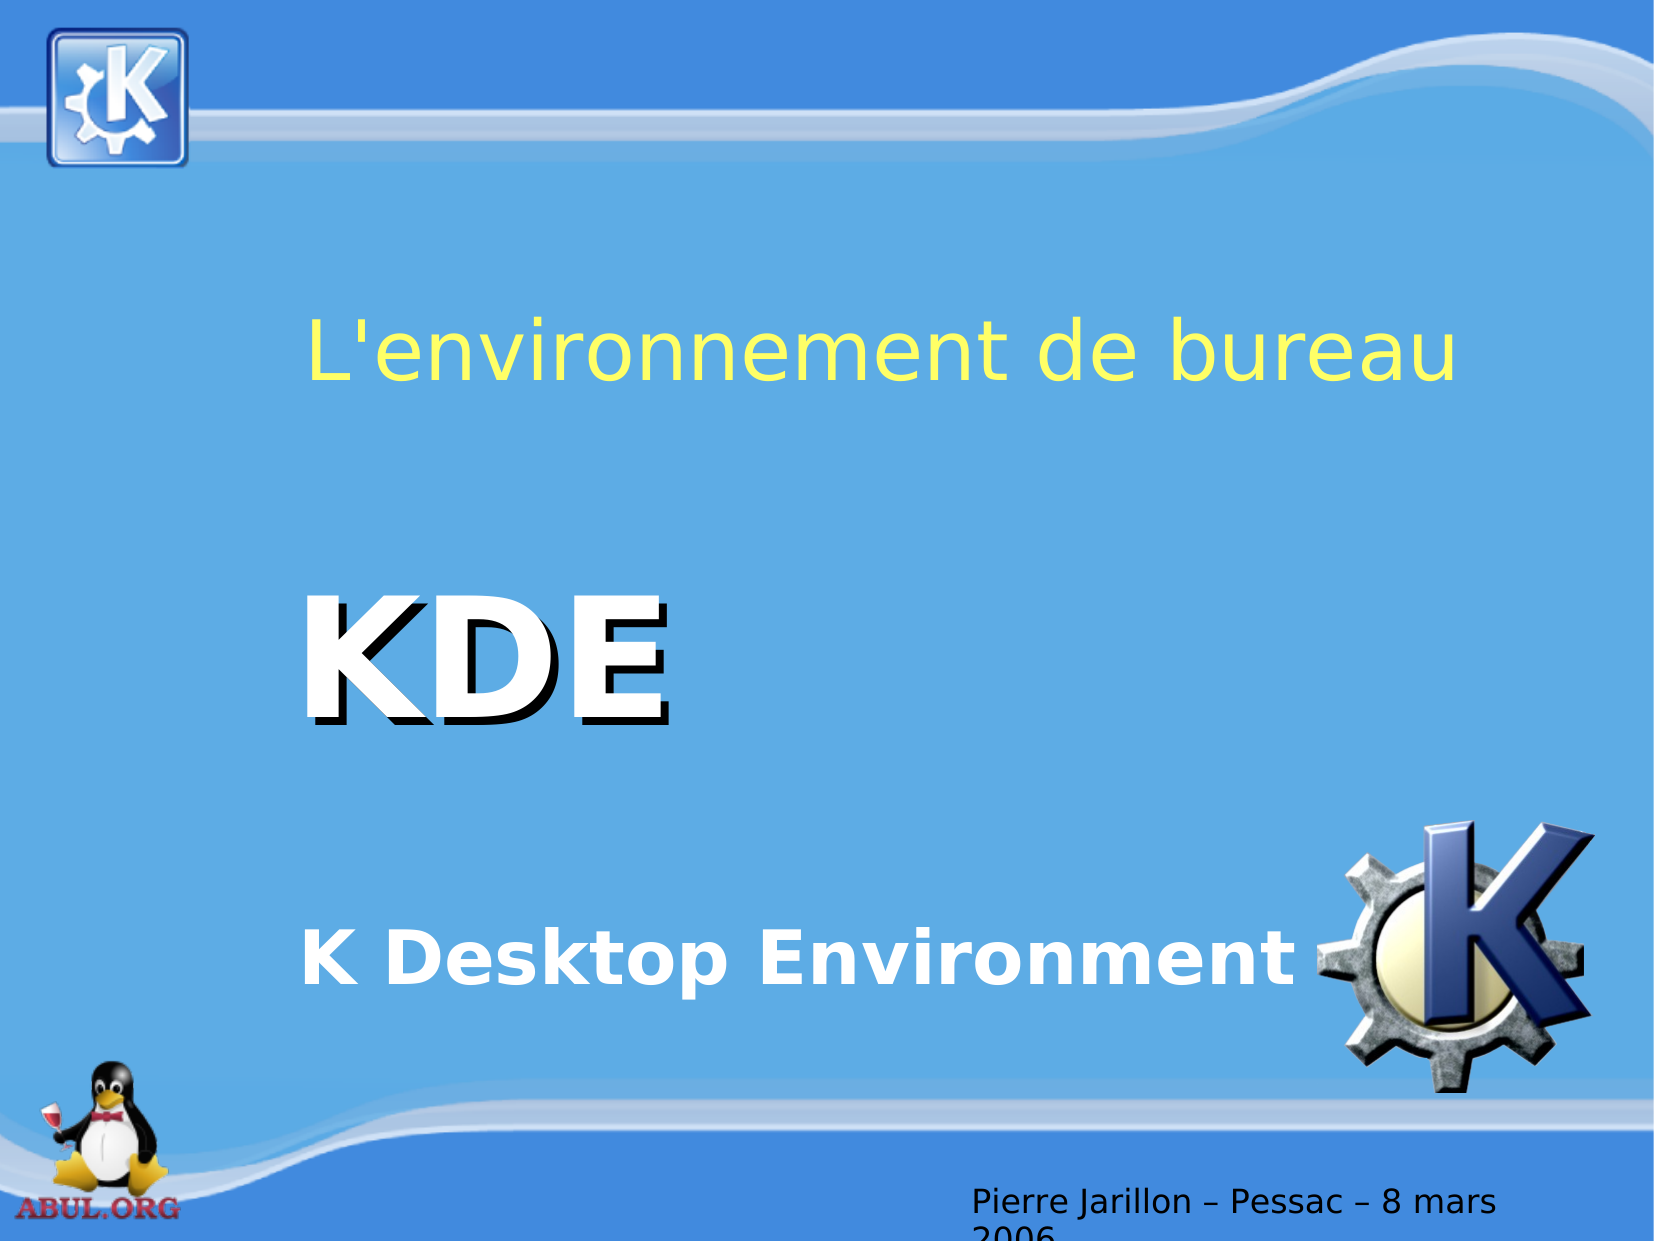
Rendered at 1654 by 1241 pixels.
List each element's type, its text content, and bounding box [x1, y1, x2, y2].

picture [985, 1229, 996, 1241]
picture [0, 0, 1654, 1241]
text_box K Desktop Environment [283, 907, 1317, 1010]
text_box L'environnement de bureau [289, 295, 1501, 408]
picture [1009, 1229, 1017, 1241]
picture [998, 1229, 1008, 1241]
picture [1019, 1229, 1029, 1241]
picture [1030, 1229, 1040, 1241]
text_box Pierre Jarillon – Pessac – 8 mars 2006 [956, 1175, 1607, 1229]
text_box KDE [277, 555, 721, 764]
